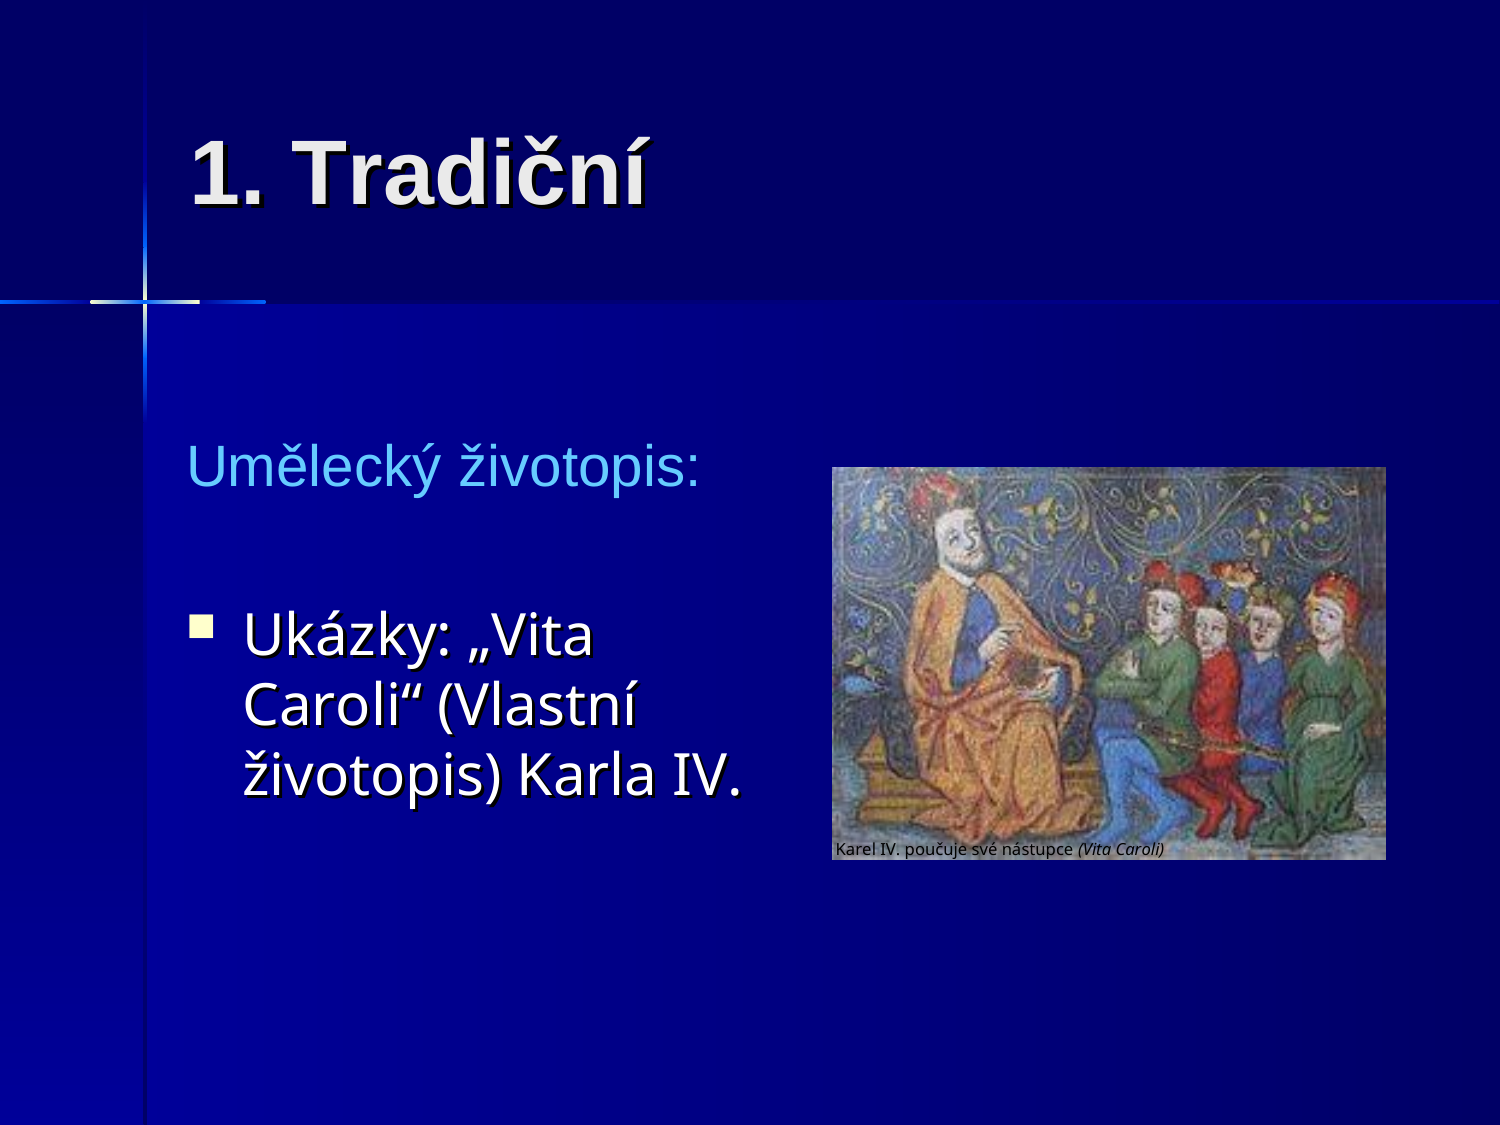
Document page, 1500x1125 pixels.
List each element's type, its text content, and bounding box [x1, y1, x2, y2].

title 1. Tradiční [174, 49, 1413, 285]
list Umělecký životopis: Ukázky: „Vita Caroli“ (Vlastní životopis) Karla IV. [171, 420, 778, 1037]
text_box [832, 467, 1386, 860]
text_box Karel IV. poučuje své nástupce (Vita Caroli) [820, 810, 1182, 872]
